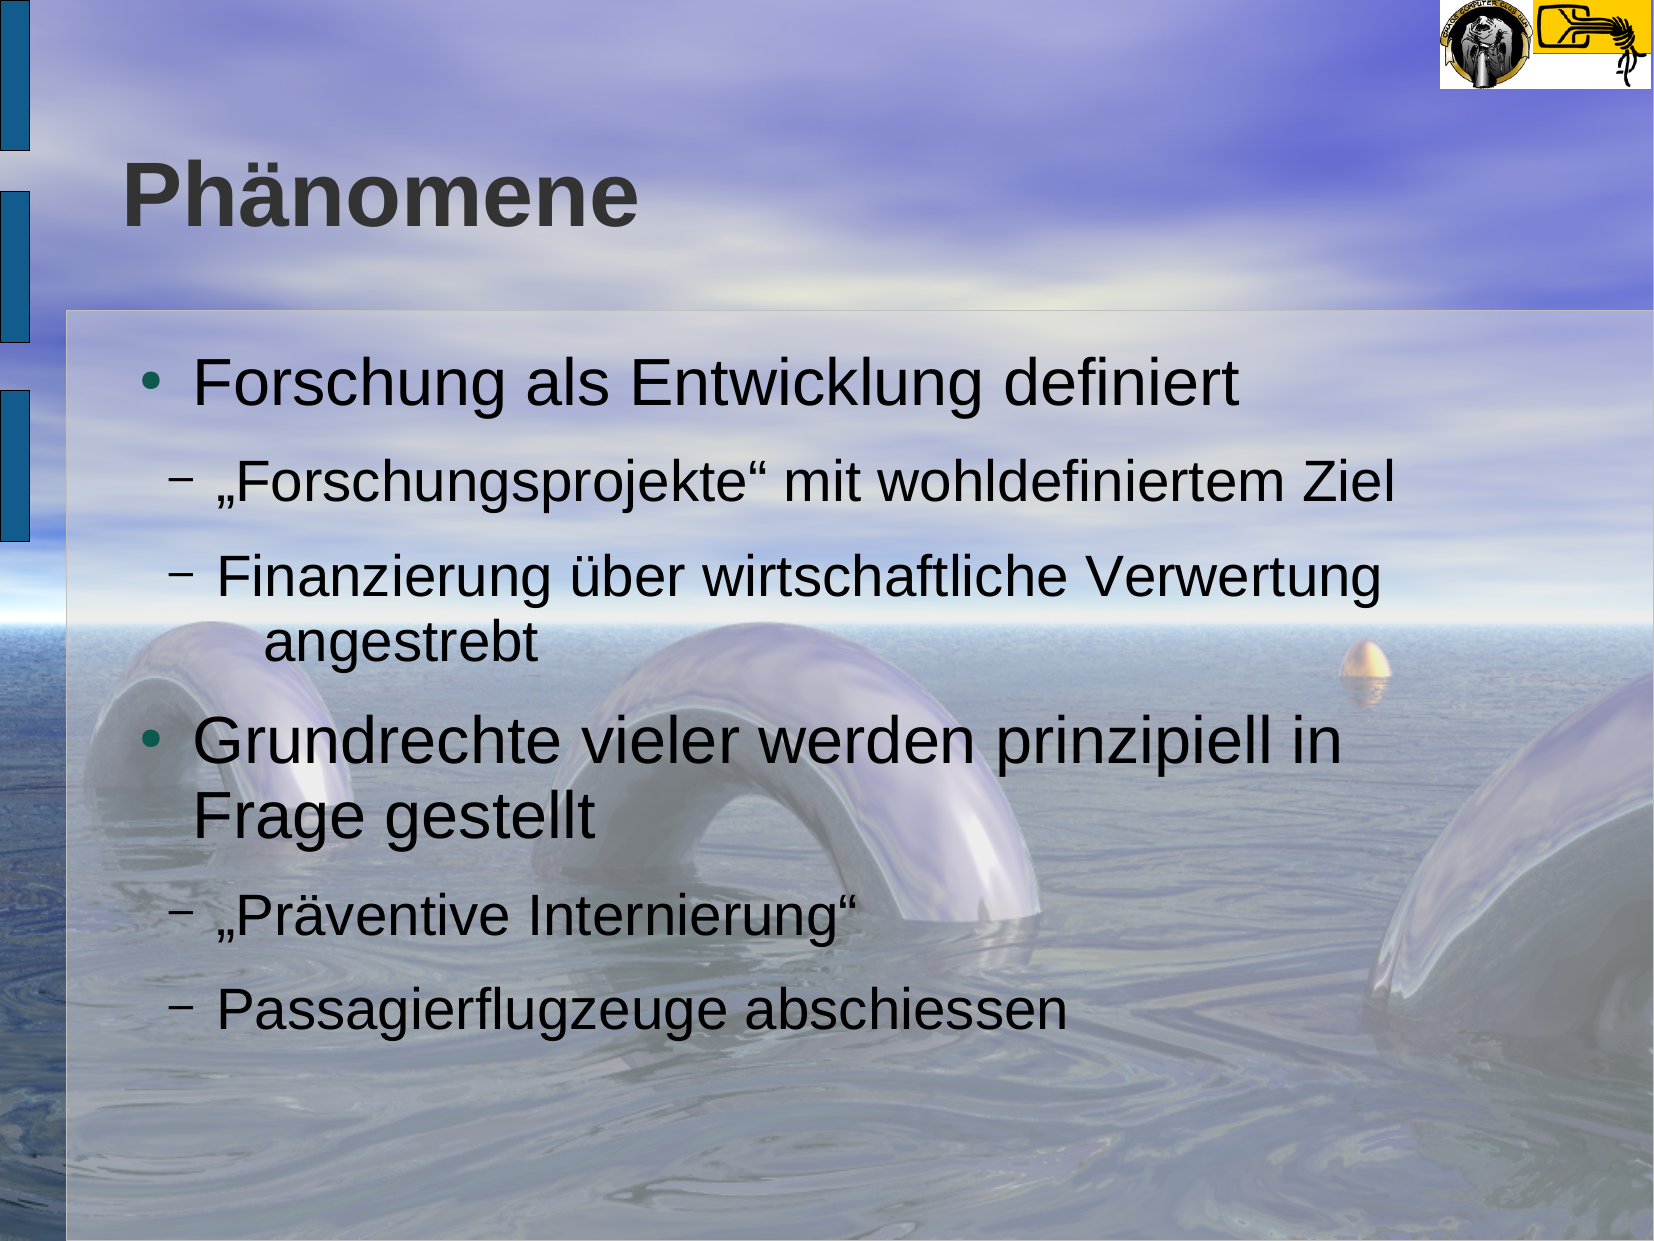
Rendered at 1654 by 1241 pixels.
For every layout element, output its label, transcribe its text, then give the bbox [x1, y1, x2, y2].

title Phänomene [121, 98, 1534, 291]
picture [0, 0, 1654, 1241]
list Forschung als Entwicklung definiert „Forschungsprojekte“ mit wohldefiniertem Ziel Finanzierung über wirtschaftliche Verwertung angestrebt Grundrechte vieler werden prinzipiell in Frage gestellt „Präventive Internierung“ Passagierflugzeuge abschiessen [121, 344, 1534, 1112]
